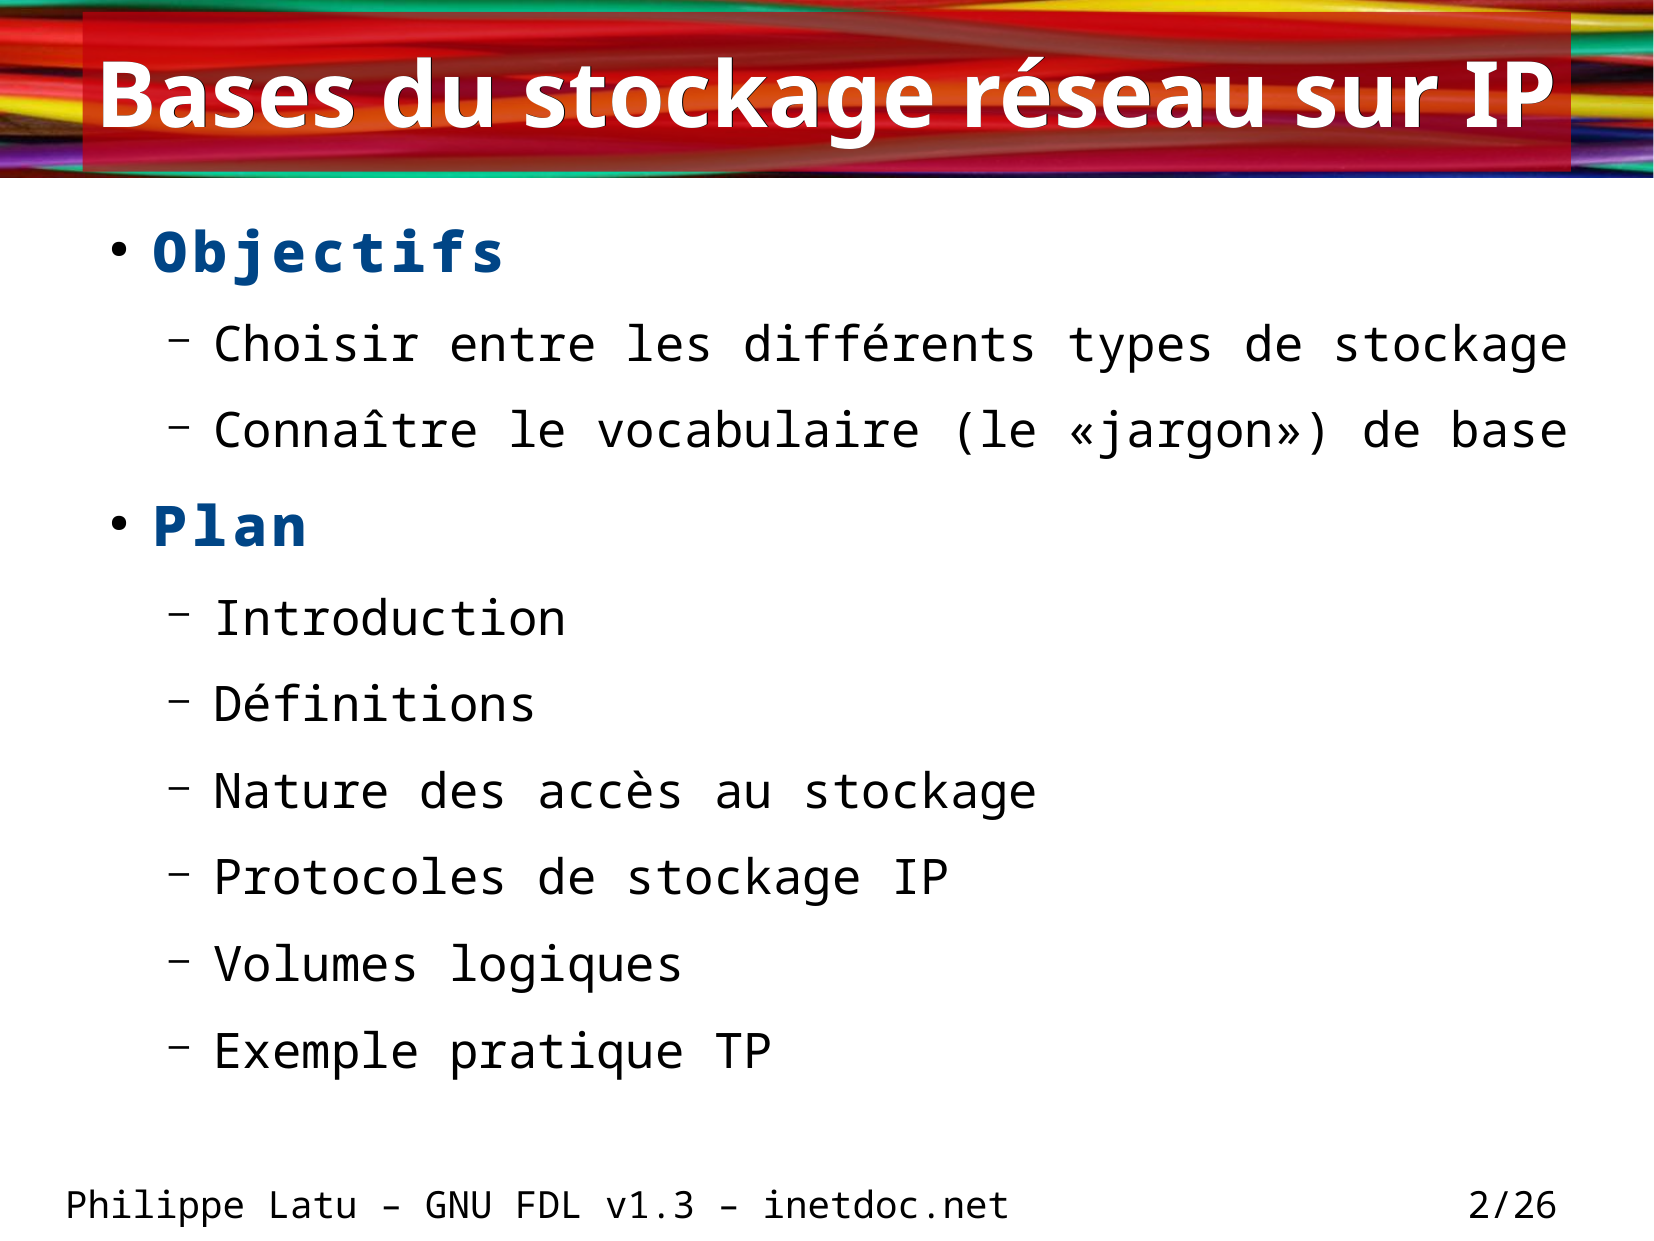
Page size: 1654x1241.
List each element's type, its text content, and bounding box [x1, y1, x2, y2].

title Bases du stockage réseau sur IP [82, 11, 1571, 172]
text_box Philippe Latu – GNU FDL v1.3 – inetdoc.net 26/26 [59, 1133, 1595, 1237]
picture [0, 0, 1654, 178]
list Objectifs Choisir entre les différents types de stockage Connaître le vocabulaire (le «jargon») de base Plan Introduction Définitions Nature des accès au stockage Protocoles de stockage IP Volumes logiques Exemple pratique TP [94, 212, 1571, 1111]
